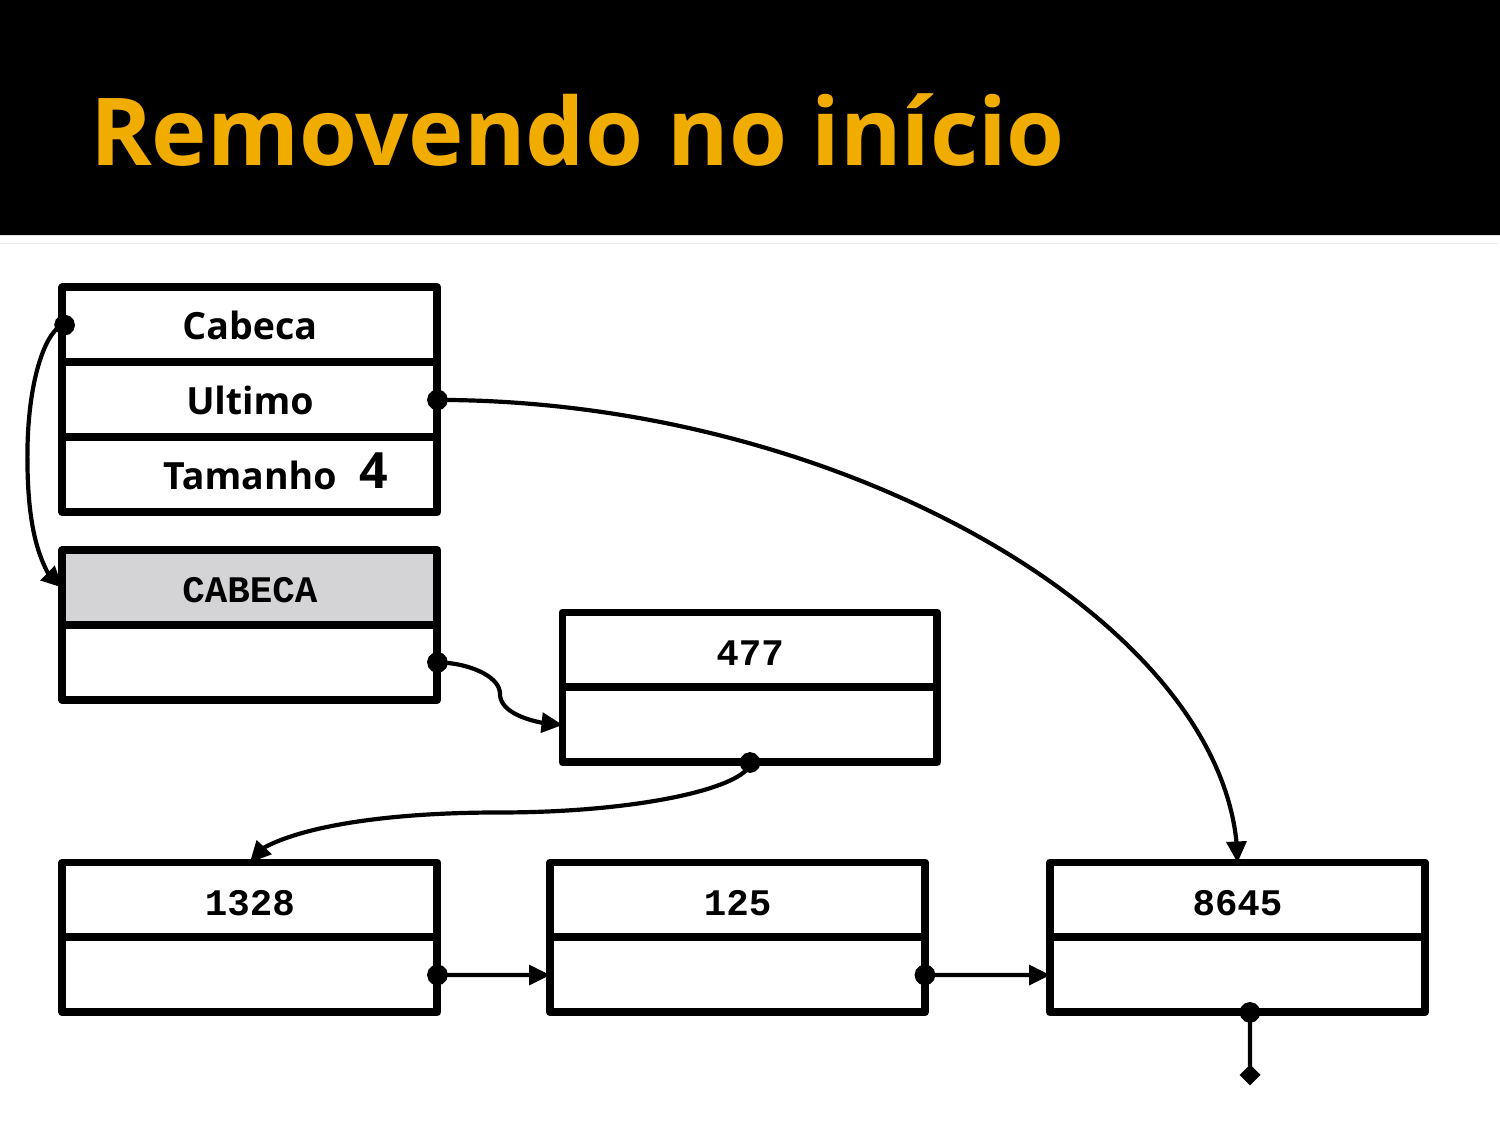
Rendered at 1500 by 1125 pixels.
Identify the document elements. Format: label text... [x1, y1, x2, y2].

text_box Cabeca [62, 287, 438, 362]
text_box [62, 937, 438, 1013]
text_box 4 [344, 430, 403, 506]
text_box [1049, 937, 1425, 1013]
text_box Ultimo [62, 362, 438, 437]
text_box 1328 [62, 862, 438, 937]
text_box 477 [562, 612, 938, 687]
text_box [549, 937, 925, 1013]
text_box [62, 624, 438, 700]
text_box [562, 687, 938, 763]
text_box 8645 [1049, 862, 1425, 937]
text_box Tamanho [62, 437, 438, 513]
title Removendo no início [75, 25, 1425, 231]
text_box 125 [549, 862, 925, 937]
text_box CABECA [62, 549, 438, 624]
